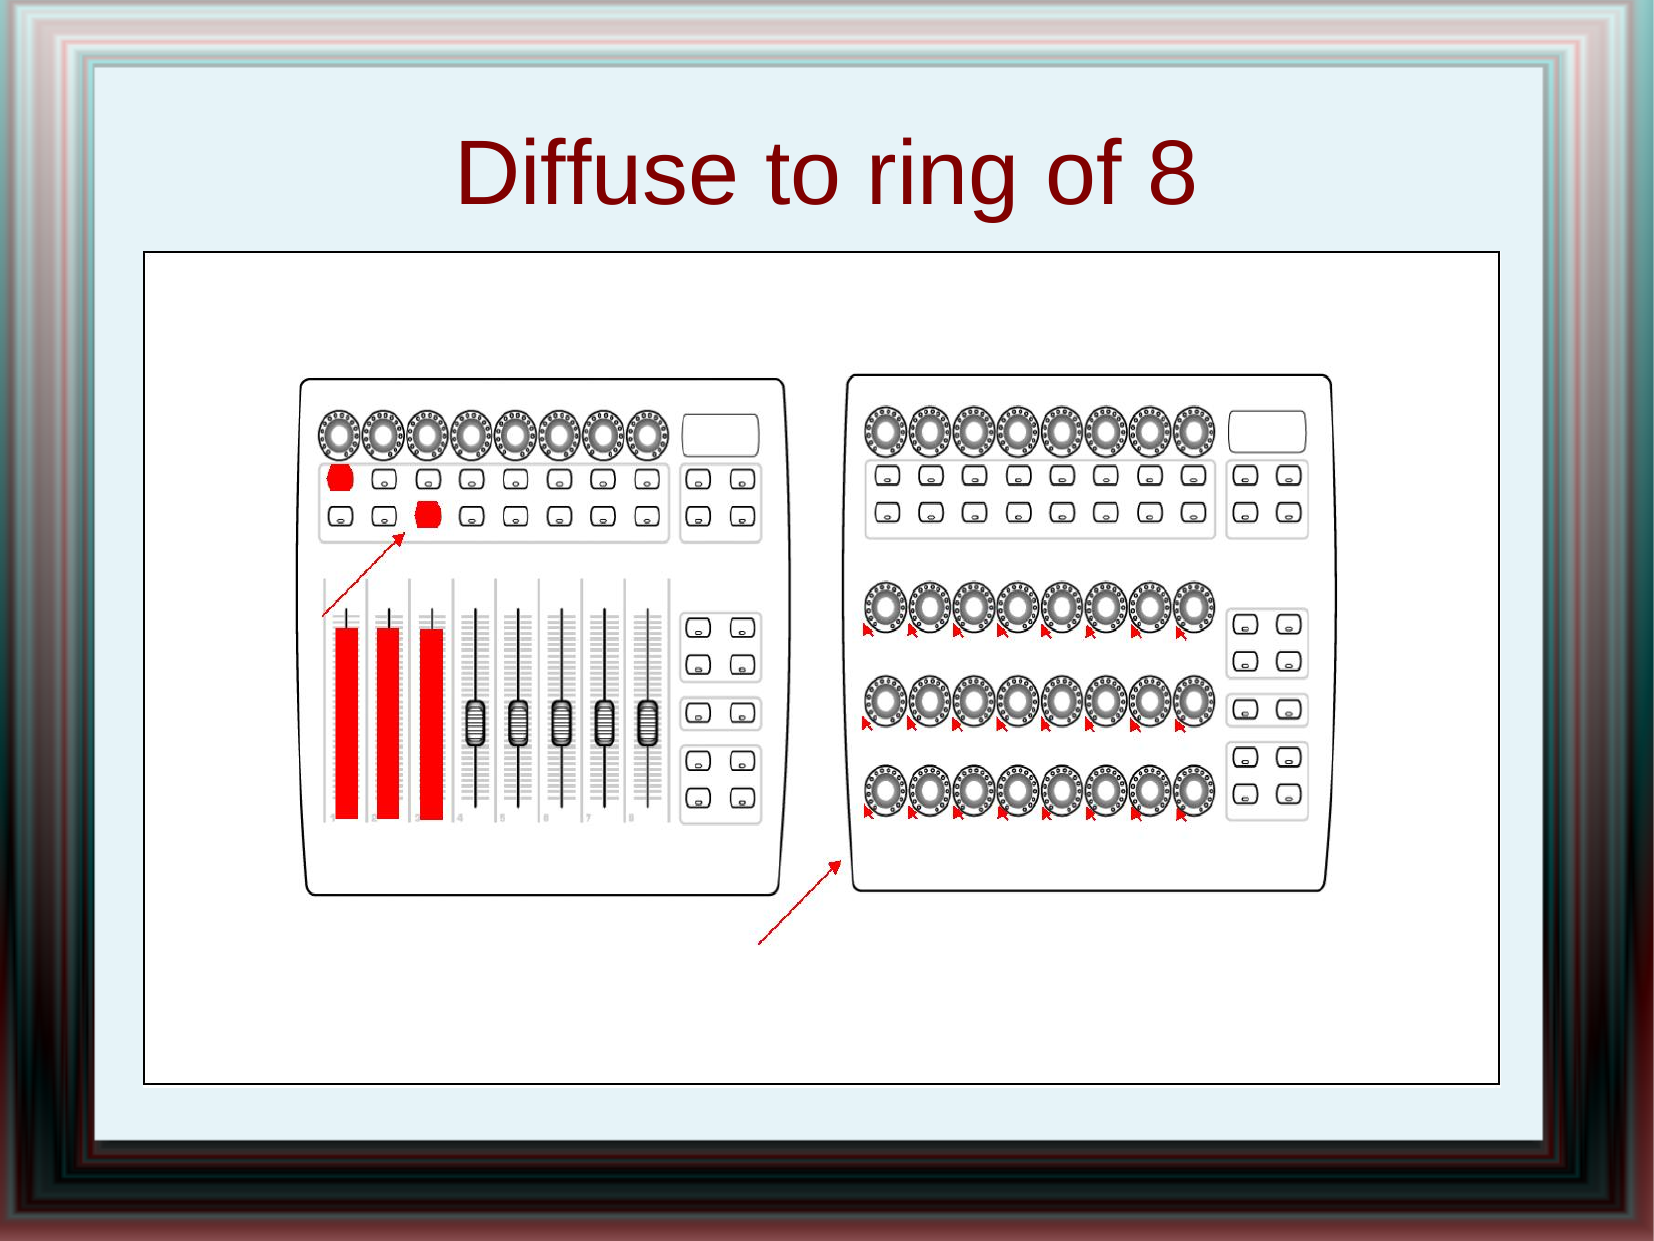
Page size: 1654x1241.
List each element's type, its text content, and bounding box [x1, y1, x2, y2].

picture [0, 0, 1654, 1241]
title Diffuse to ring of 8 [118, 95, 1536, 250]
